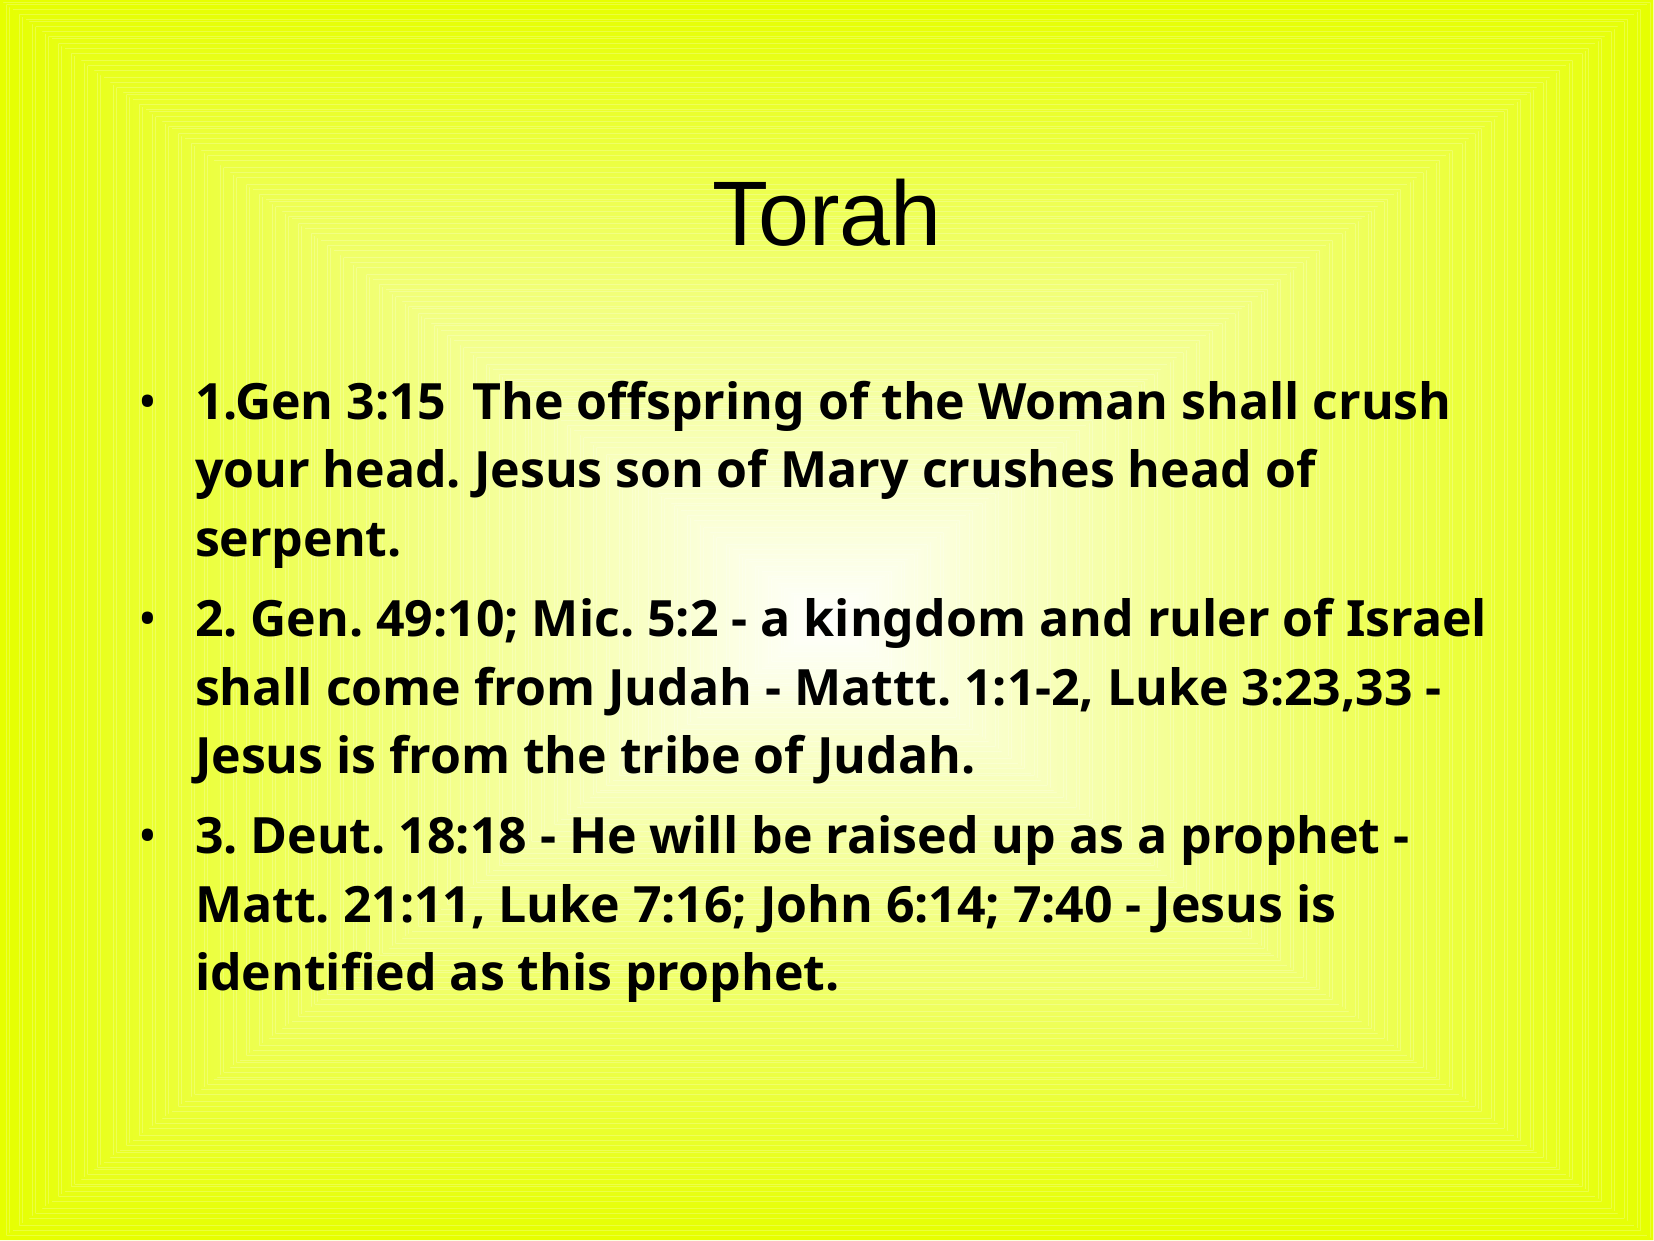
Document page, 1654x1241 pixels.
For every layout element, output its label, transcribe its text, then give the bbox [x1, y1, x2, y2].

title Torah [124, 110, 1530, 317]
list 1.Gen 3:15 The offspring of the Woman shall crush your head. Jesus son of Mary crushes head of serpent. 2. Gen. 49:10; Mic. 5:2 - a kingdom and ruler of Israel shall come from Judah - Mattt. 1:1-2, Luke 3:23,33 - Jesus is from the tribe of Judah. 3. Deut. 18:18 - He will be raised up as a prophet - Matt. 21:11, Luke 7:16; John 6:14; 7:40 - Jesus is identified as this prophet. [124, 358, 1530, 1103]
